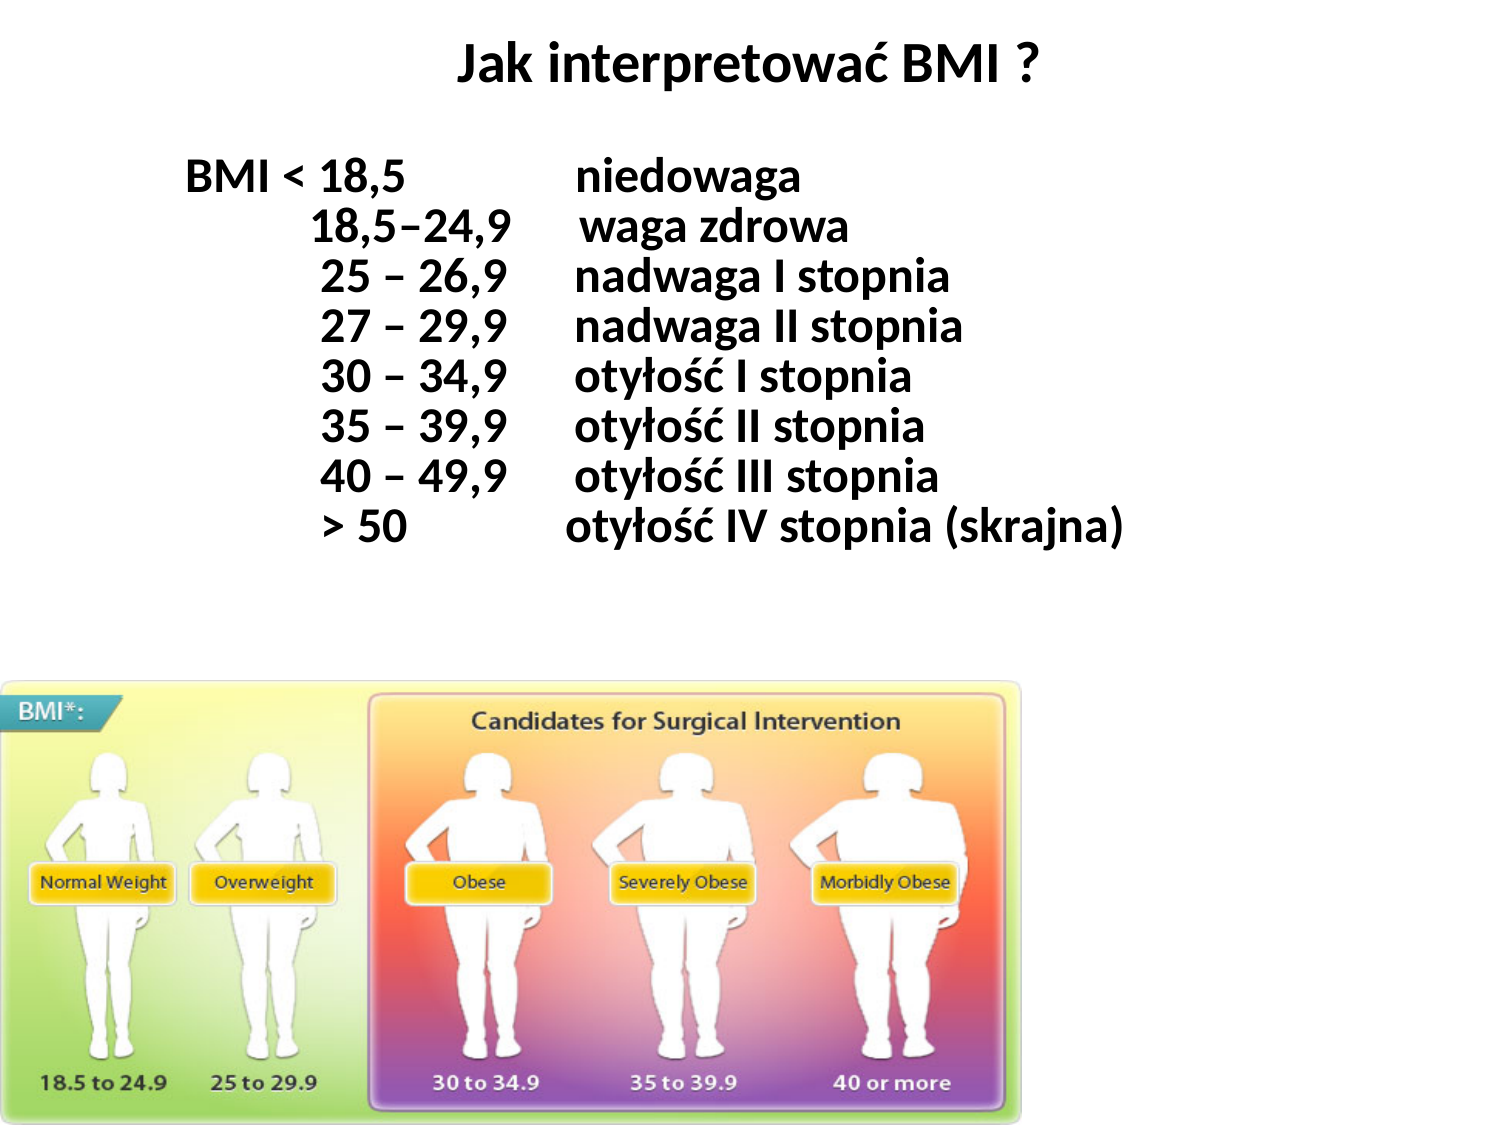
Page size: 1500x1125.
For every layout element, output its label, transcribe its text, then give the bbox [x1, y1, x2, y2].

picture [0, 680, 1022, 1125]
text_box Jak interpretować BMI ? BMI < 18,5 niedowaga 18,5–24,9 waga zdrowa 25 – 26,9 nadwaga I stopnia 27 – 29,9 nadwaga II stopnia 30 – 34,9 otyłość I stopnia 35 – 39,9 otyłość II stopnia 40 – 49,9 otyłość III stopnia > 50 otyłość IV stopnia (skrajna) [171, 30, 1400, 563]
